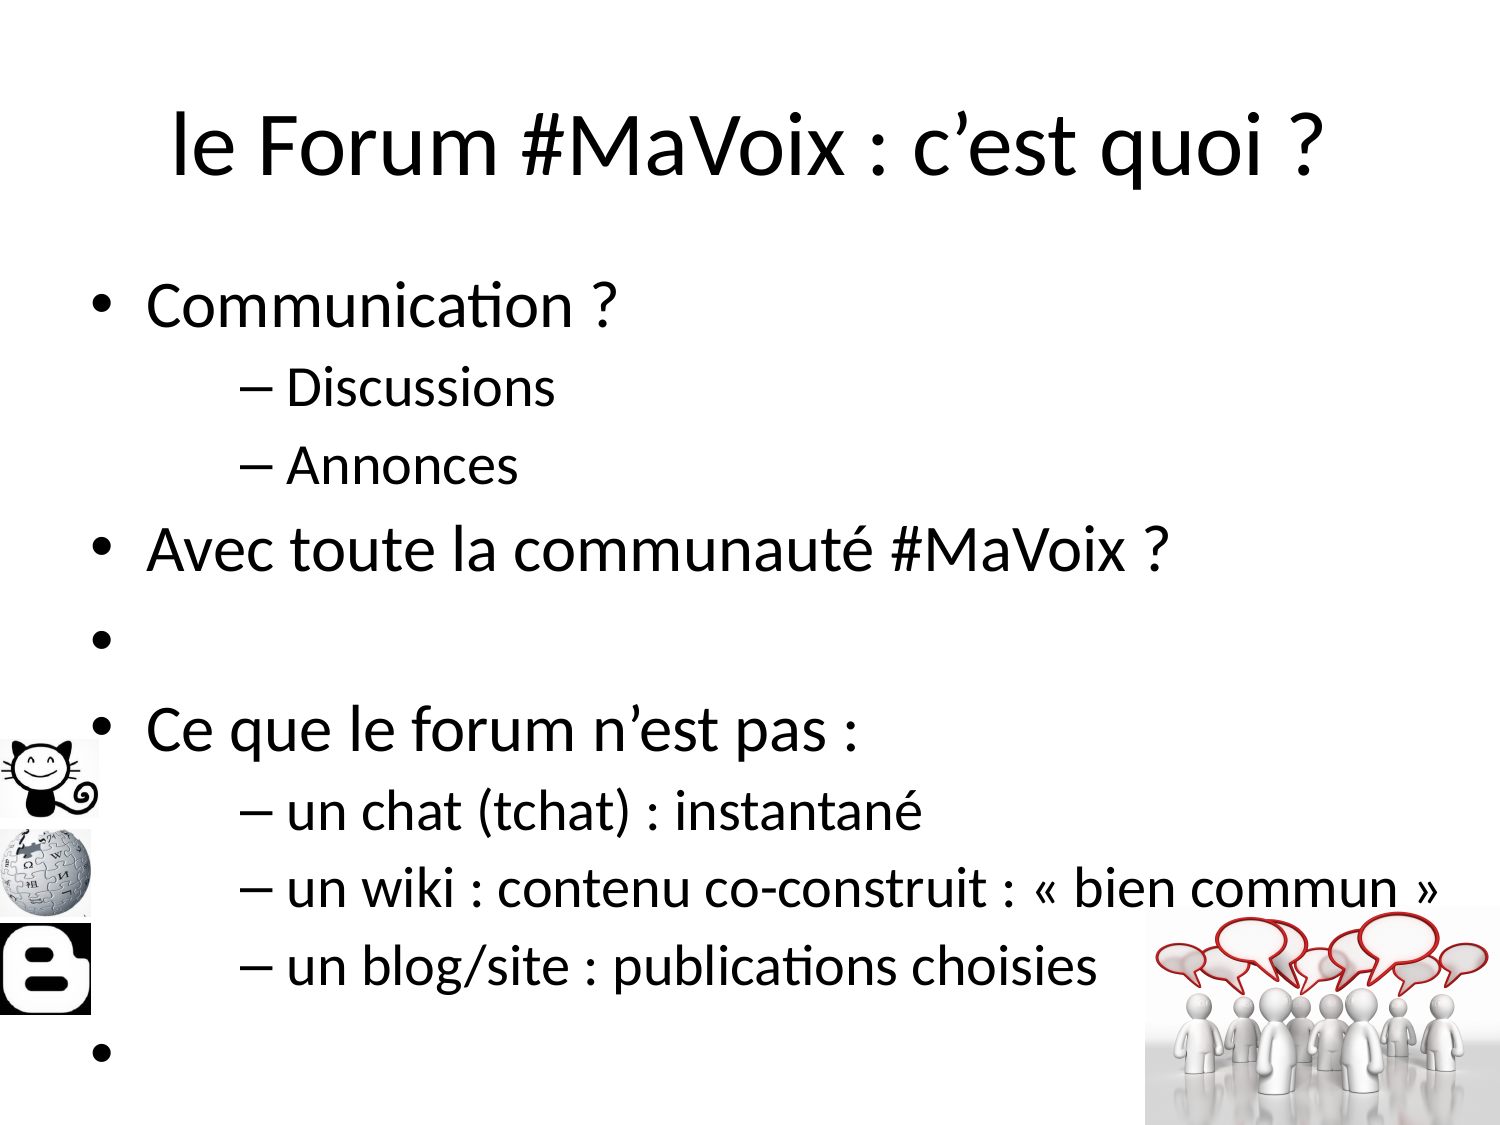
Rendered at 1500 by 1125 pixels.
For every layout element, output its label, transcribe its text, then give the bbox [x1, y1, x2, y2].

picture [0, 923, 91, 1016]
picture [0, 739, 99, 818]
title le Forum #MaVoix : c’est quoi ? [75, 45, 1426, 233]
list Communication ? Discussions Annonces Avec toute la communauté #MaVoix ? Ce que le forum n’est pas : un chat (tchat) : instantané un wiki : contenu co-construit : « bien commun » un blog/site : publications choisies [75, 262, 1471, 1036]
picture [0, 829, 91, 917]
picture [1145, 905, 1500, 1125]
